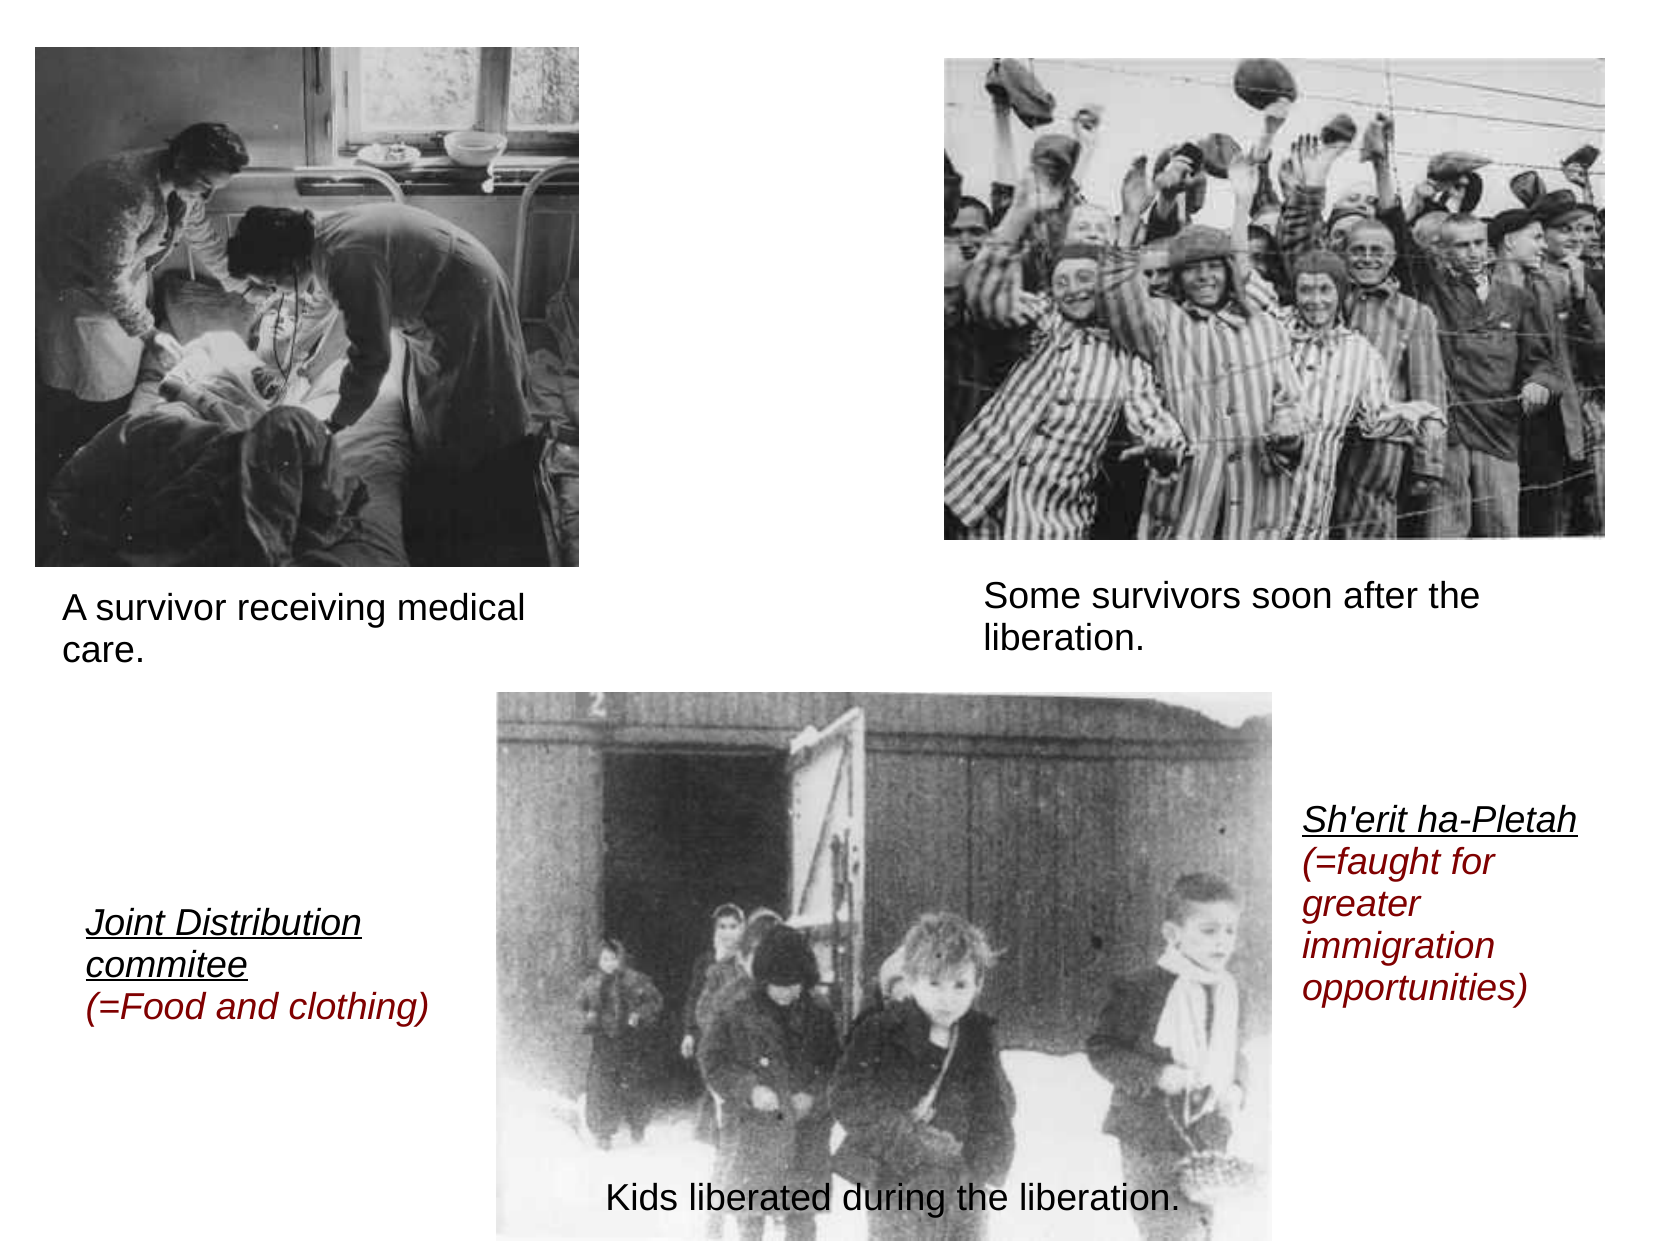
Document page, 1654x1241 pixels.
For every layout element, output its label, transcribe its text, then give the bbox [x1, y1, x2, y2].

text_box A survivor receiving medical care. [47, 578, 579, 678]
text_box Joint Distribution commitee (=Food and clothing) [70, 893, 508, 1034]
picture [944, 58, 1605, 540]
text_box Some survivors soon after the liberation. [968, 566, 1607, 666]
picture [496, 692, 1272, 1241]
text_box Kids liberated during the liberation. [590, 1169, 1205, 1227]
text_box Sh'erit ha-Pletah (=faught for greater immigration opportunities) [1287, 791, 1630, 1015]
picture [35, 47, 579, 567]
